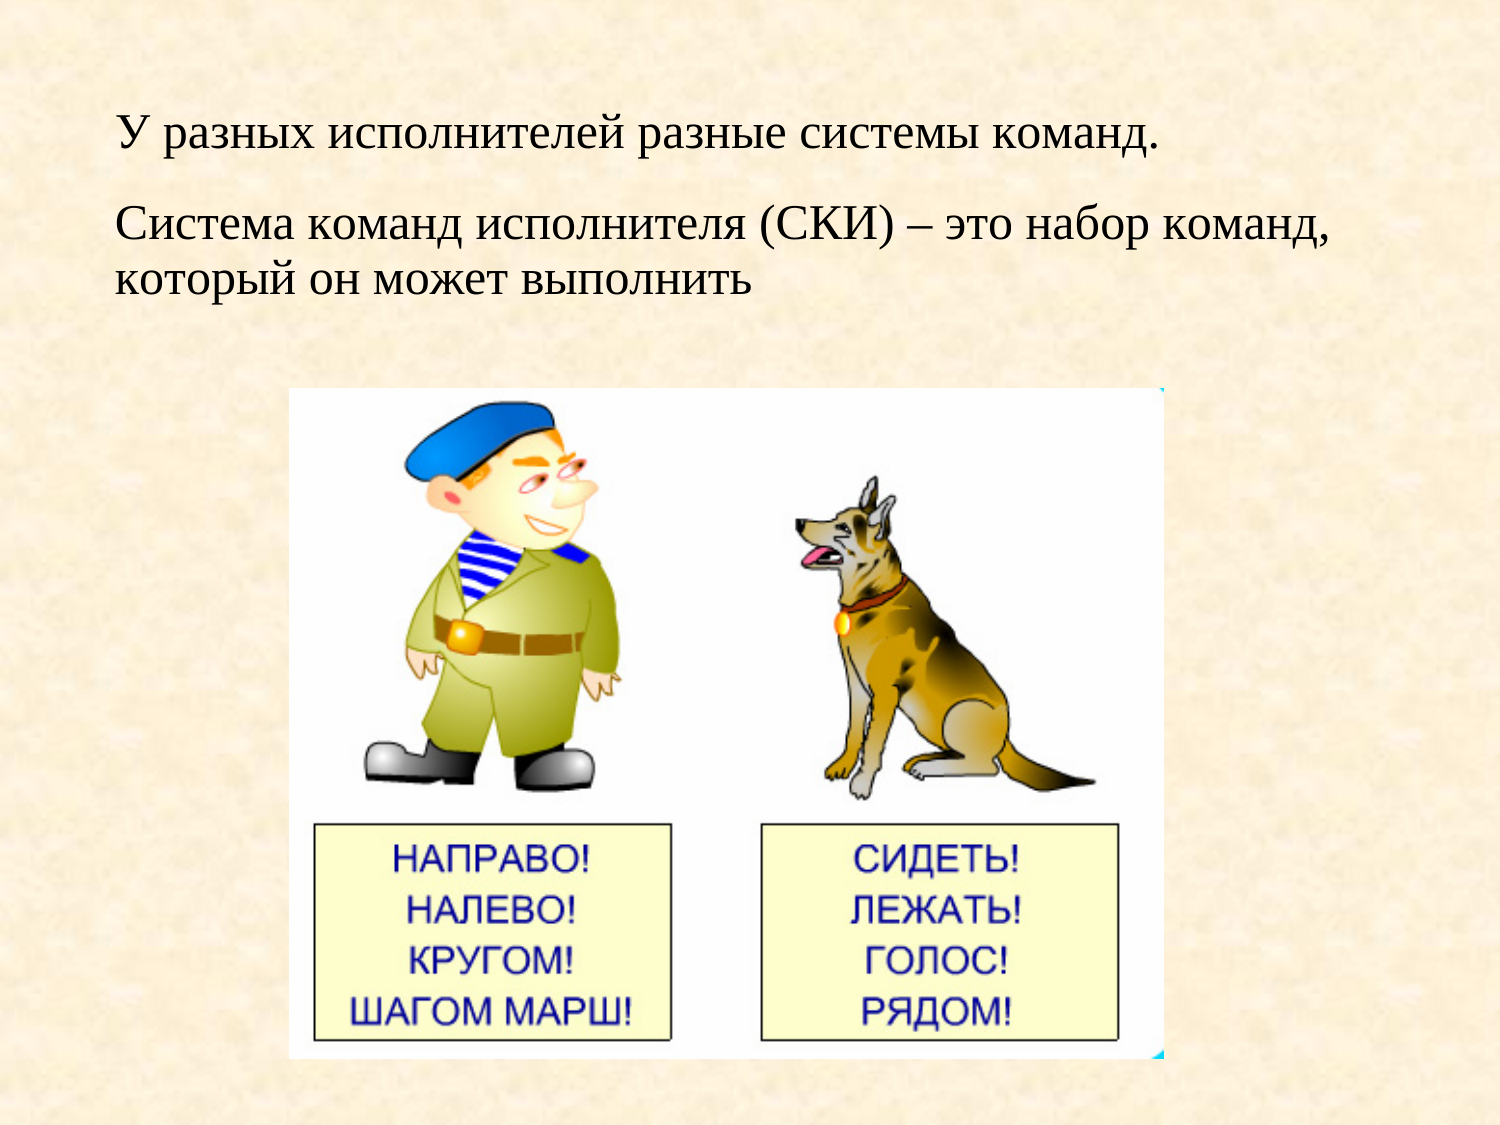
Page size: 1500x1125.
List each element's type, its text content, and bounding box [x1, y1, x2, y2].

text_box У разных исполнителей разные системы команд. Система команд исполнителя (СКИ) – это набор команд, который он может выполнить [100, 95, 1400, 314]
picture [0, 0, 1500, 1125]
